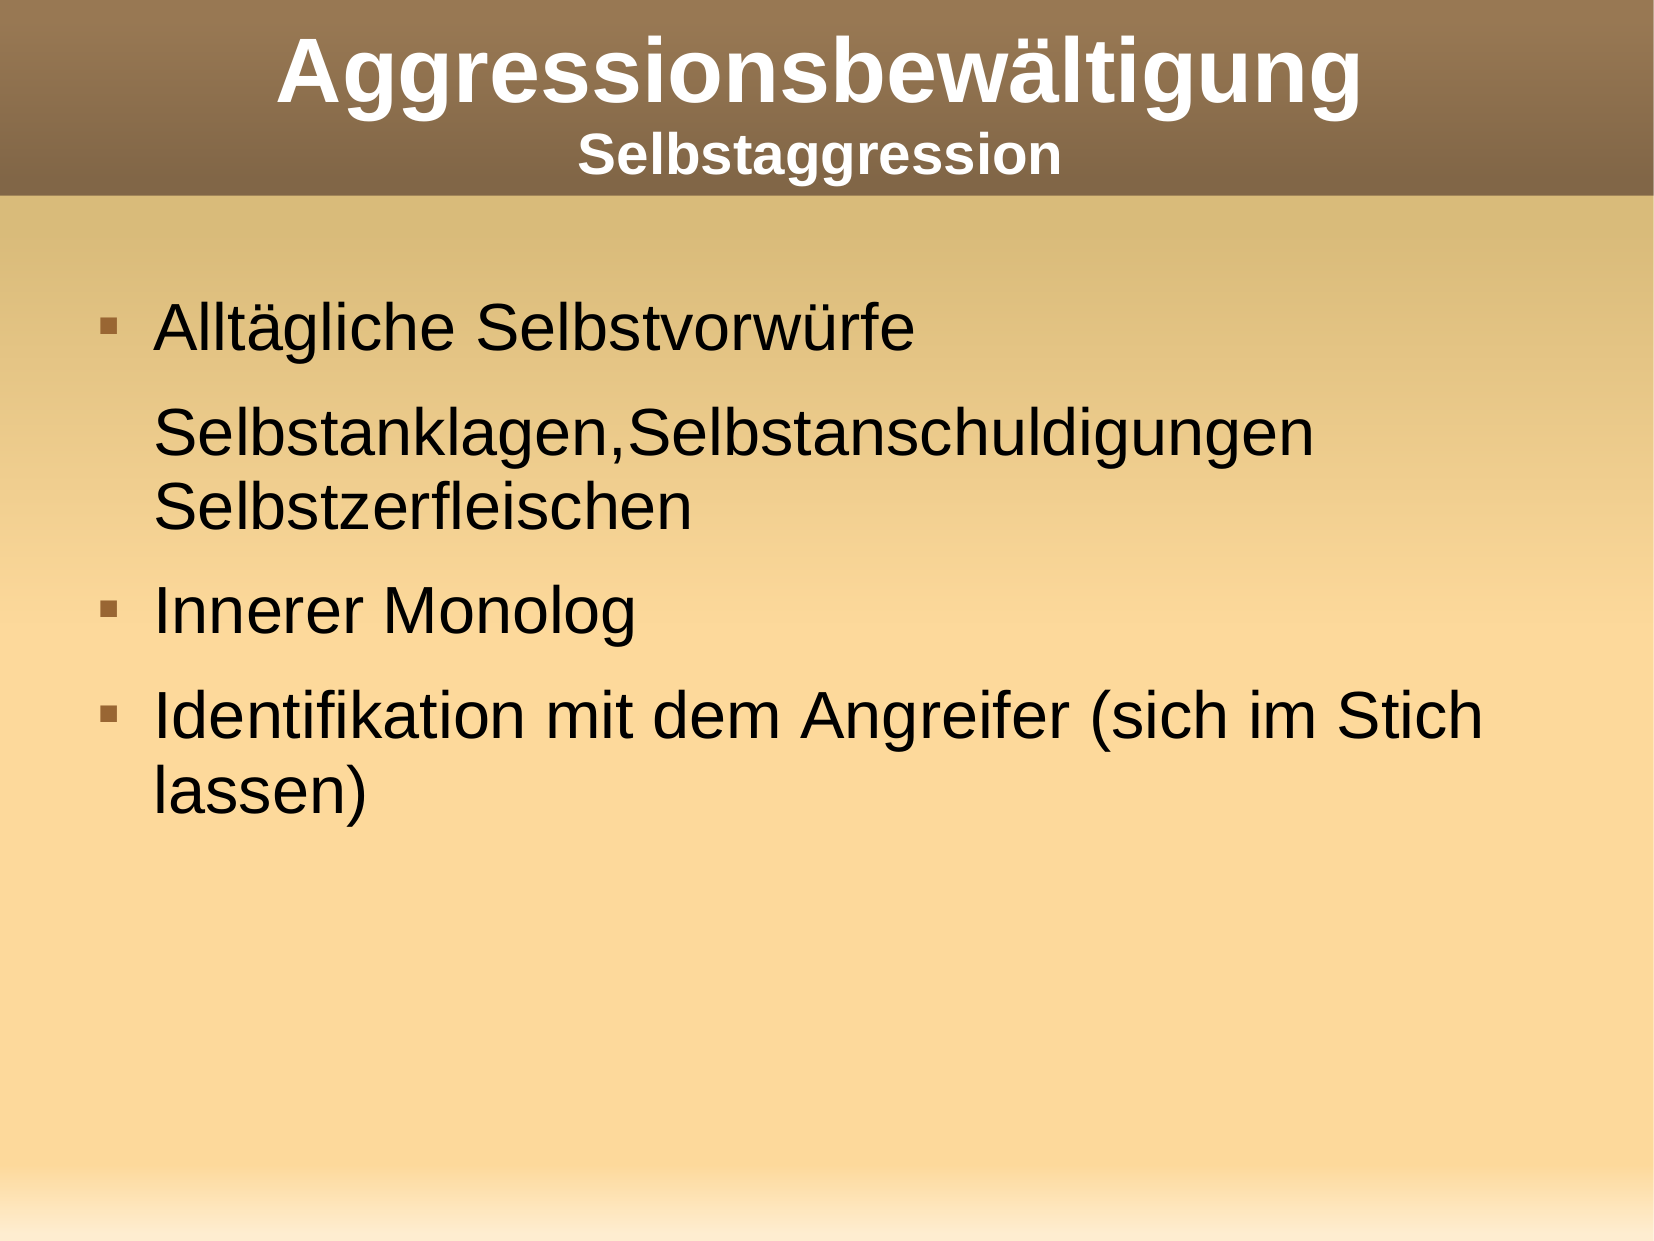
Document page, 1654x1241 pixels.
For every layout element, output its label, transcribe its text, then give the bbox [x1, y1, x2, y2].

picture [0, 0, 1654, 1241]
title Aggressionsbewältigung Selbstaggression [76, 0, 1565, 208]
list Alltägliche Selbstvorwürfe Selbstanklagen,Selbstanschuldigungen Selbstzerfleischen Innerer Monolog Identifikation mit dem Angreifer (sich im Stich lassen) [82, 290, 1571, 1109]
